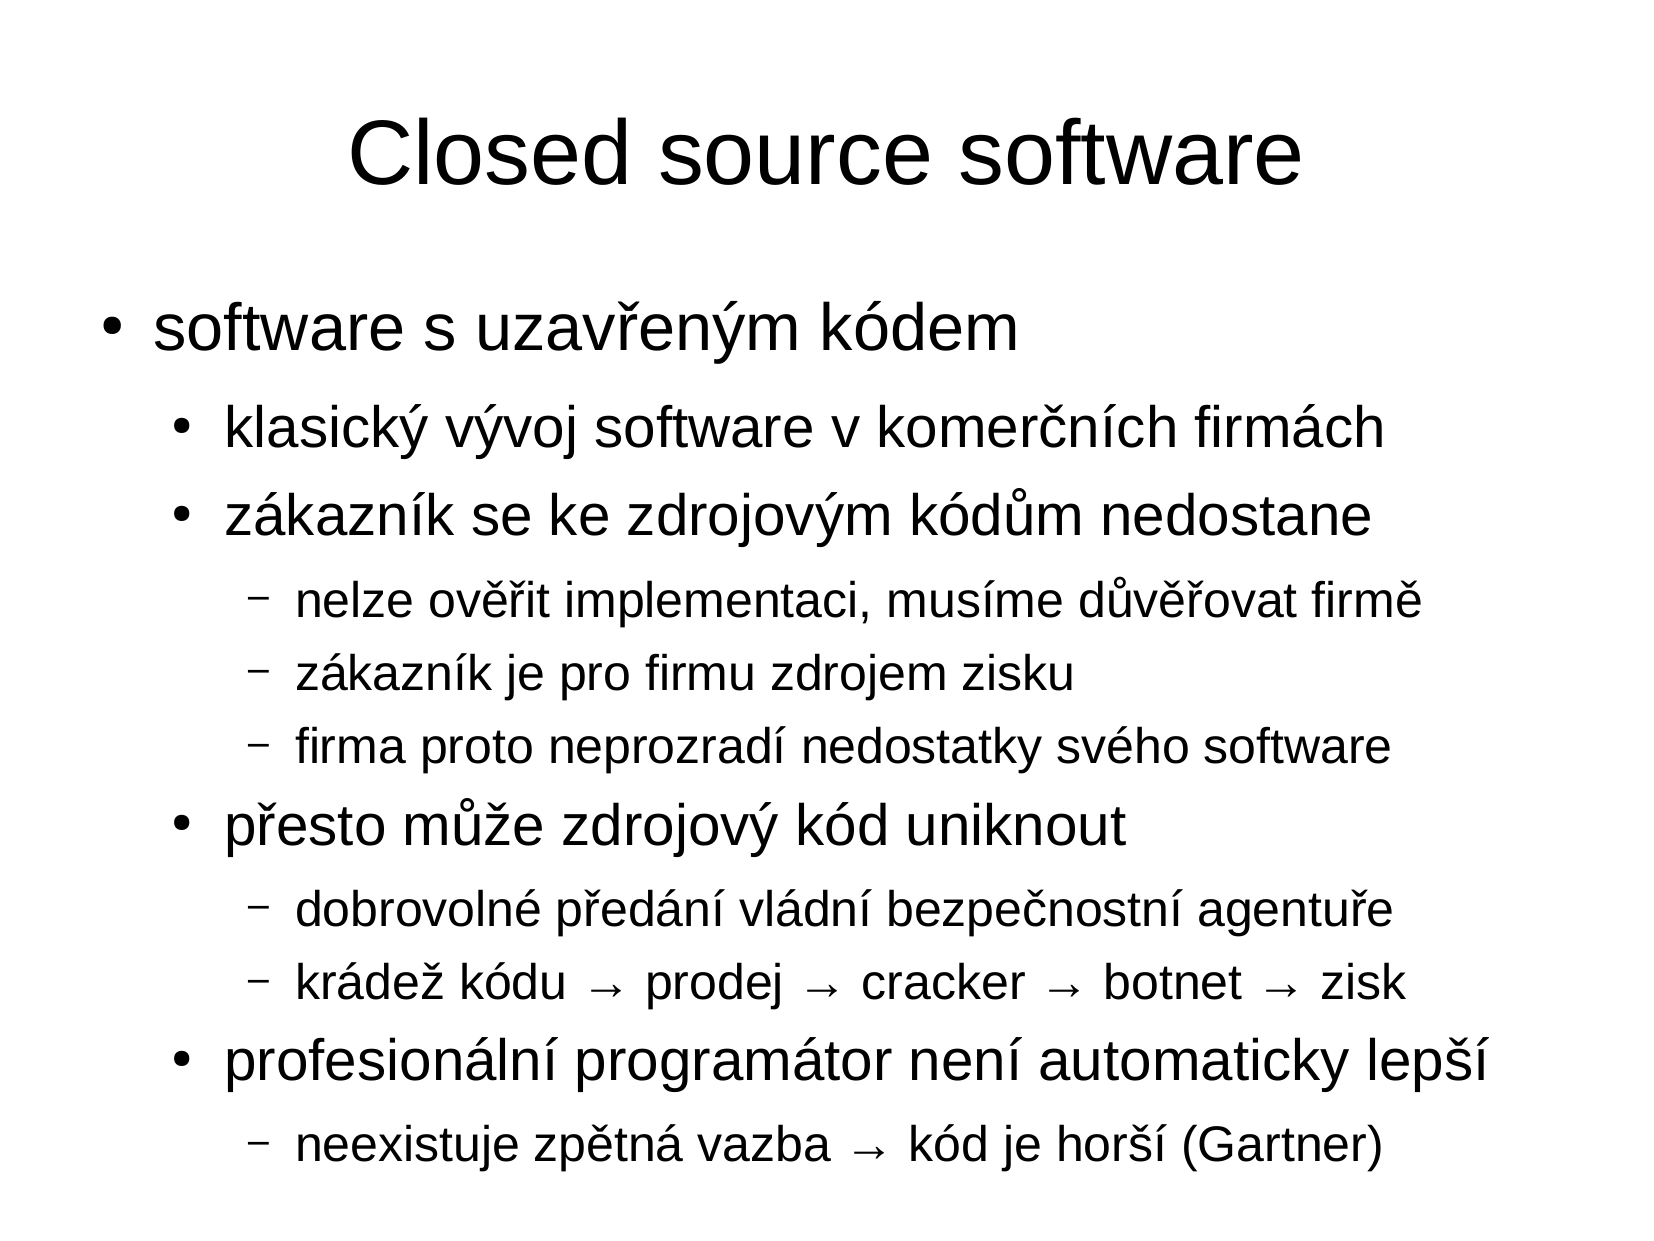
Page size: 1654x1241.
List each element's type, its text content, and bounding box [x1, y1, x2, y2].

list software s uzavřeným kódem klasický vývoj software v komerčních firmách zákazník se ke zdrojovým kódům nedostane nelze ověřit implementaci, musíme důvěřovat firmě zákazník je pro firmu zdrojem zisku firma proto neprozradí nedostatky svého software přesto může zdrojový kód uniknout dobrovolné předání vládní bezpečnostní agentuře krádež kódu → prodej → cracker → botnet → zisk profesionální programátor není automaticky lepší neexistuje zpětná vazba → kód je horší (Gartner) [82, 290, 1571, 1172]
title Closed source software [82, 56, 1571, 250]
